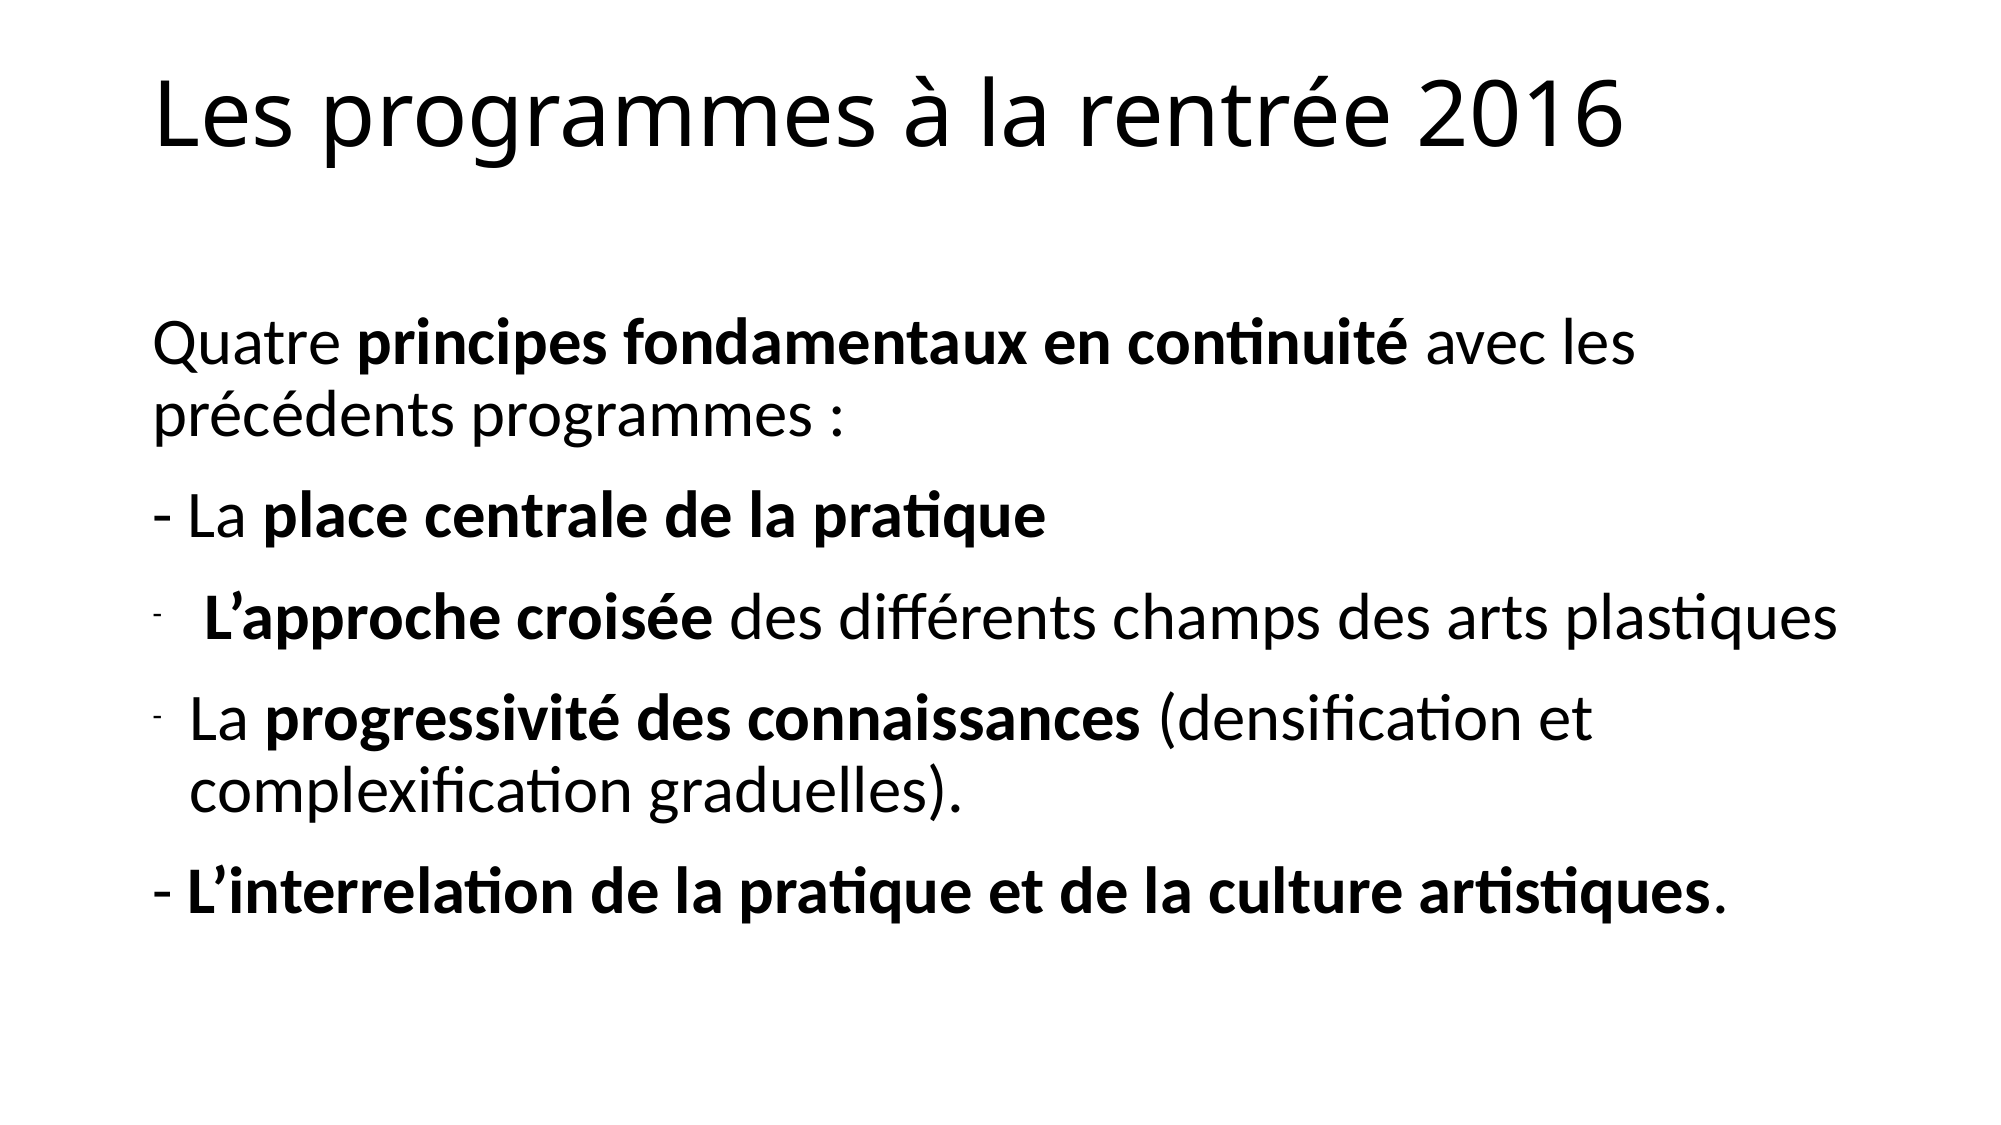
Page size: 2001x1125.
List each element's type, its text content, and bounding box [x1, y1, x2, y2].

list Quatre principes fondamentaux en continuité avec les précédents programmes : - La place centrale de la pratique L’approche croisée des différents champs des arts plastiques La progressivité des connaissances (densification et complexification graduelles). - L’interrelation de la pratique et de la culture artistiques. [137, 299, 1863, 1014]
title Les programmes à la rentrée 2016 [137, 59, 1863, 278]
